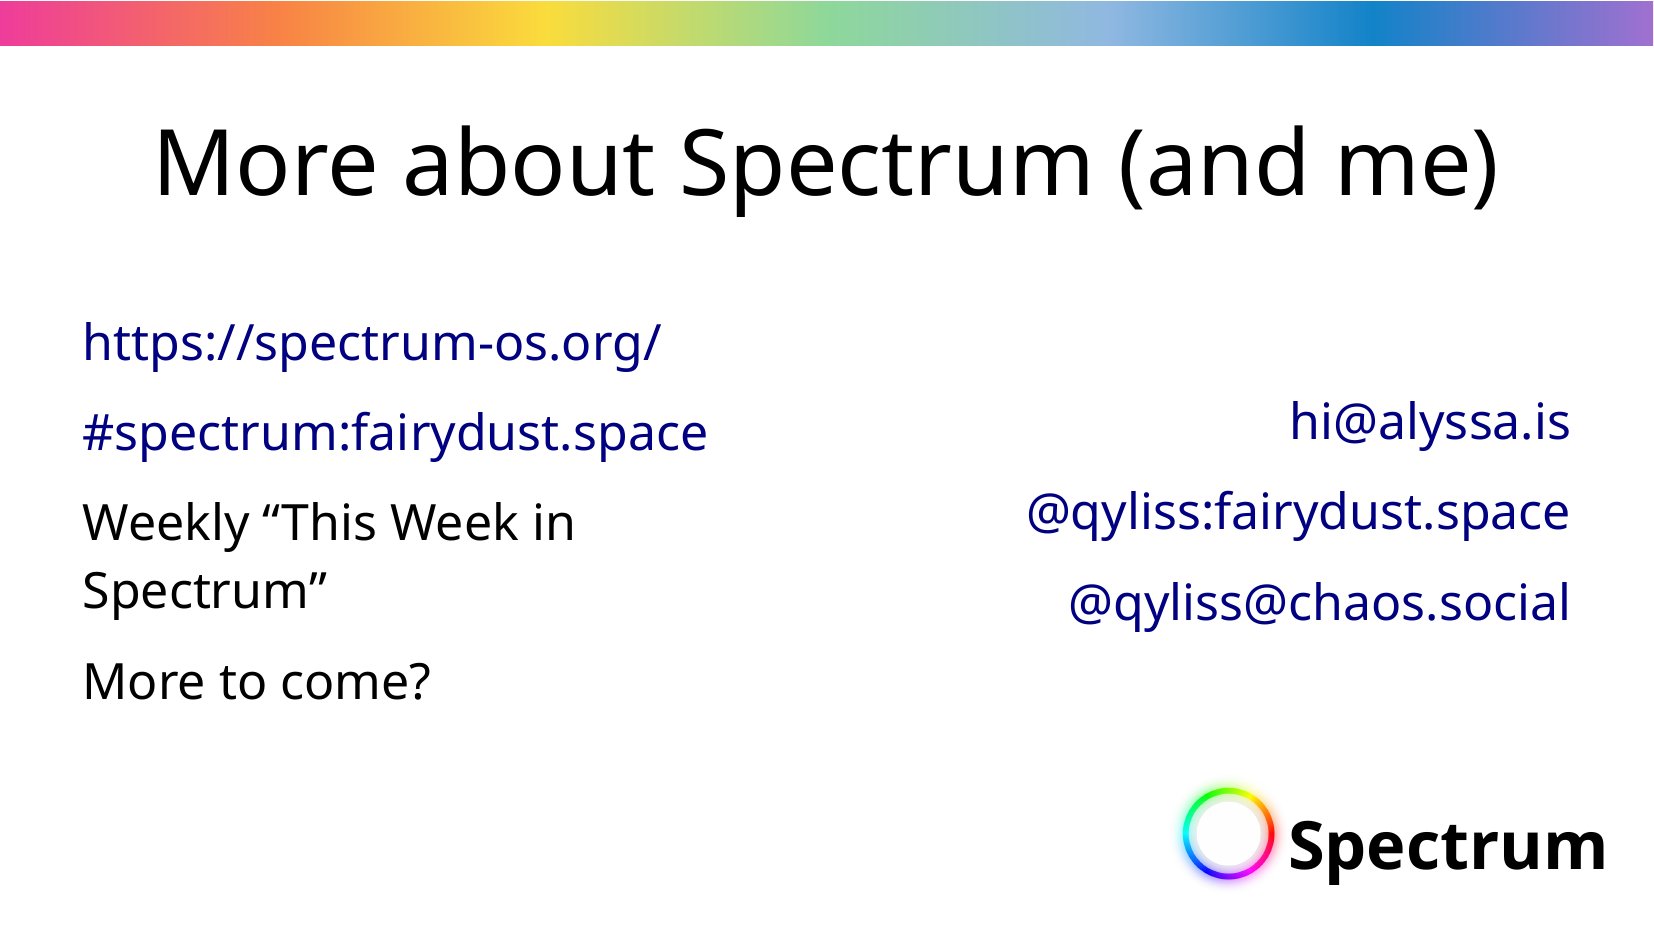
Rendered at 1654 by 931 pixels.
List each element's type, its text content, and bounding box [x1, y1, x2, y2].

list hi@alyssa.is @qyliss:fairydust.space @qyliss@chaos.social [845, 263, 1572, 758]
list https://spectrum-os.org/ #spectrum:fairydust.space Weekly “This Week in Spectrum” More to come? [82, 263, 810, 758]
title More about Spectrum (and me) [82, 82, 1571, 238]
picture [1169, 774, 1288, 893]
